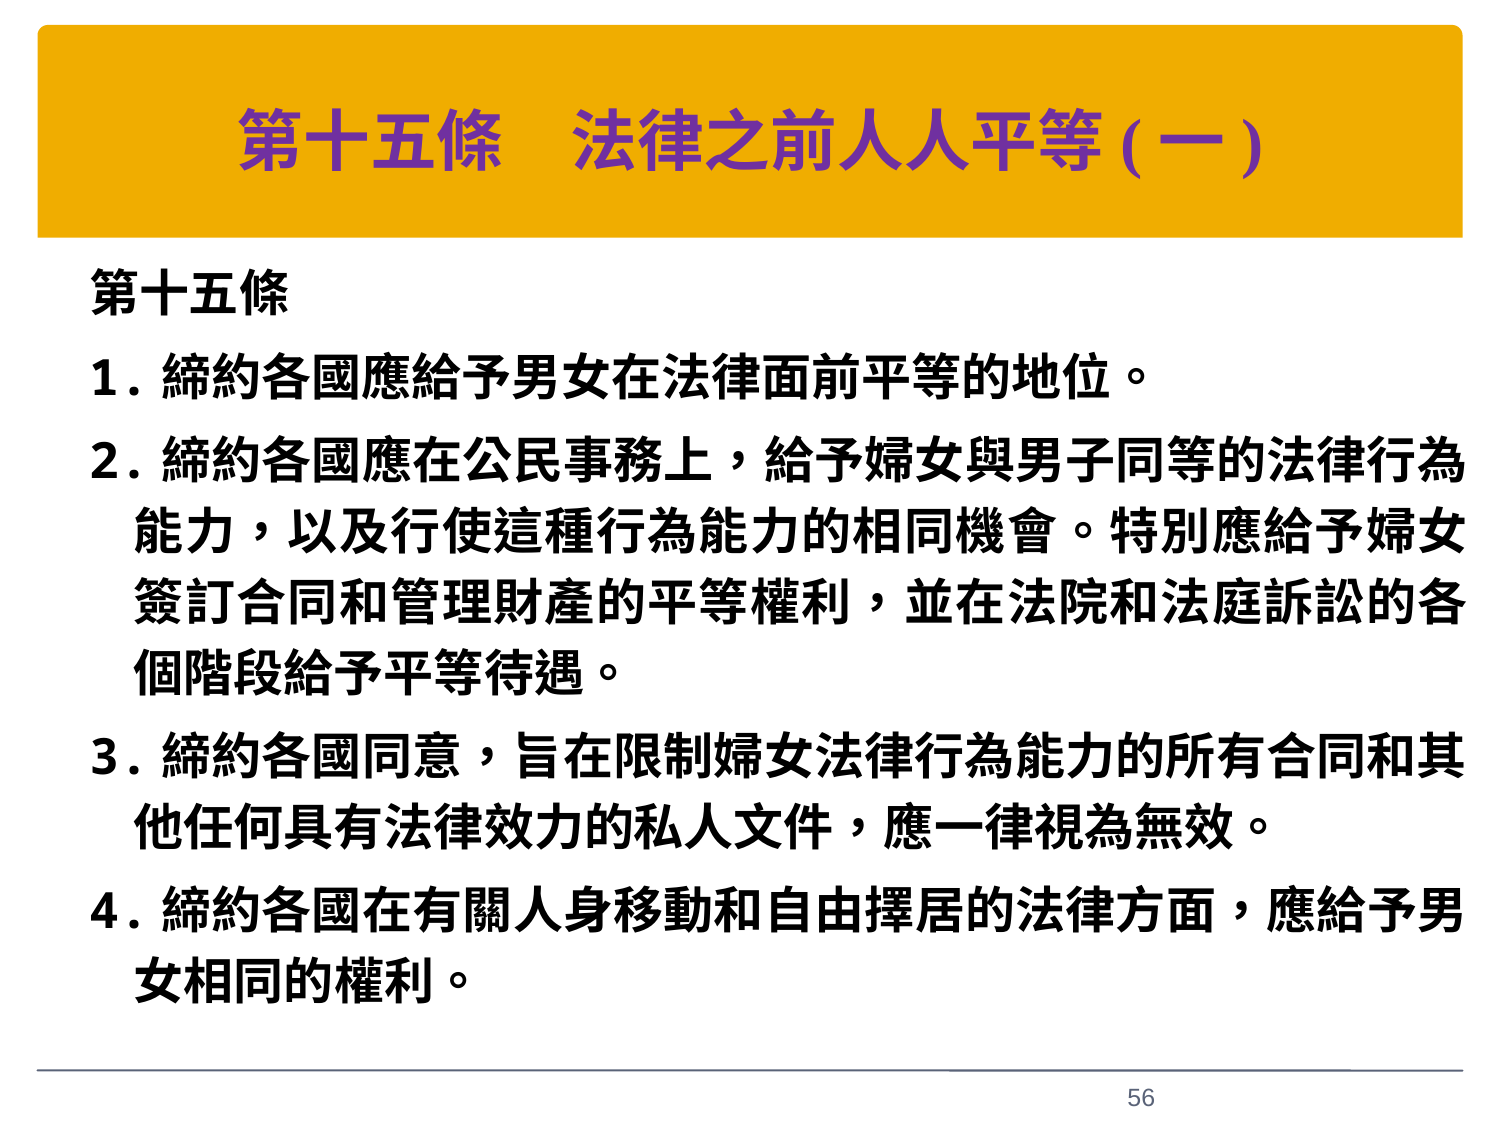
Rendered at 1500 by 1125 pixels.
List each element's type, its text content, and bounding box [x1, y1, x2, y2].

list 第十五條 1.締約各國應給予男女在法律面前平等的地位。 2.締約各國應在公民事務上，給予婦女與男子同等的法律行為能力，以及行使這種行為能力的相同機會。特別應給予婦女簽訂合同和管理財產的平等權利，並在法院和法庭訴訟的各個階段給予平等待遇。 3.締約各國同意，旨在限制婦女法律行為能力的所有合同和其他任何具有法律效力的私人文件，應一律視為無效。 4.締約各國在有關人身移動和自由擇居的法律方面，應給予男女相同的權利。 [29, 243, 1483, 1032]
title 第十五條 法律之前人人平等(一) [50, 45, 1451, 233]
text_box 56 [1112, 1069, 1463, 1123]
